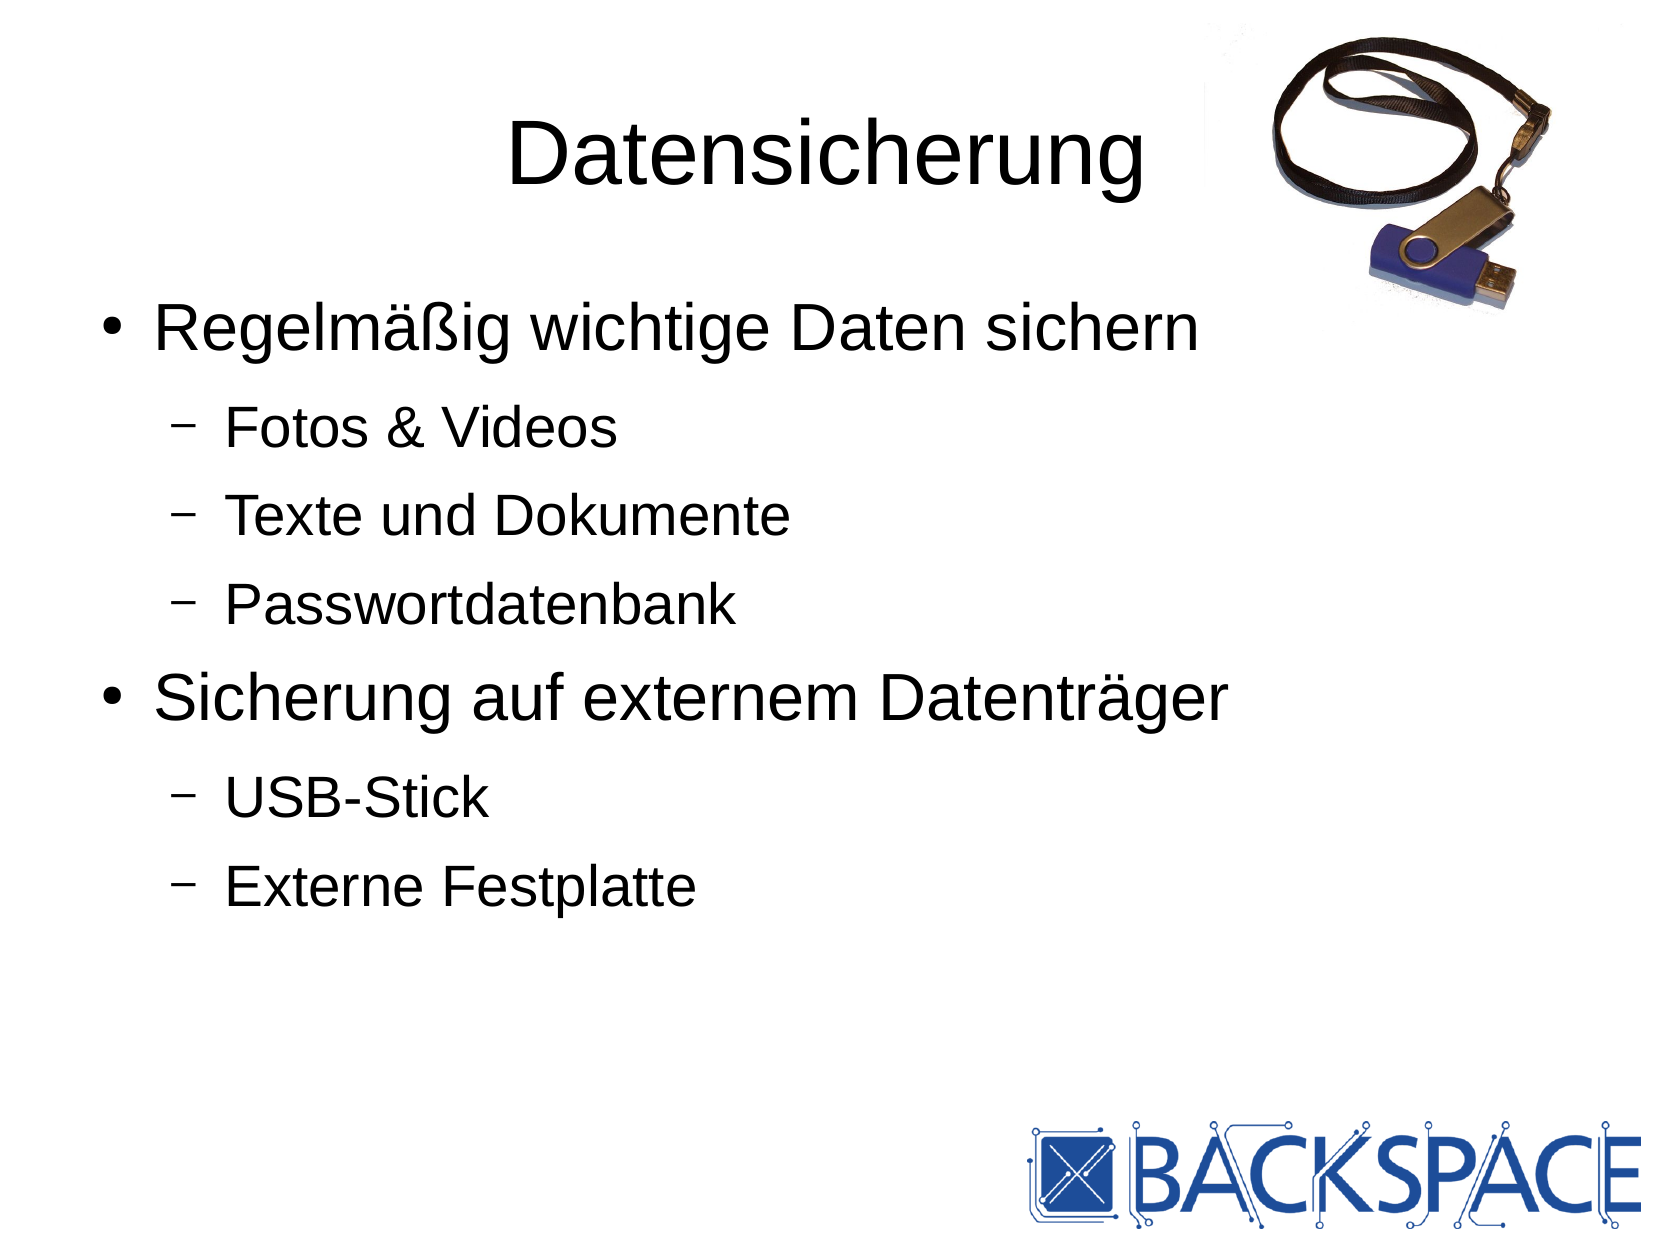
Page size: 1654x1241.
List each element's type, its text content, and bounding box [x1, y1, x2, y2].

title Datensicherung [82, 49, 1204, 257]
picture [1027, 1121, 1641, 1229]
list Regelmäßig wichtige Daten sichern Fotos & Videos Texte und Dokumente Passwortdatenbank Sicherung auf externem Datenträger USB-Stick Externe Festplatte [82, 290, 1538, 1010]
picture [1204, 23, 1624, 338]
